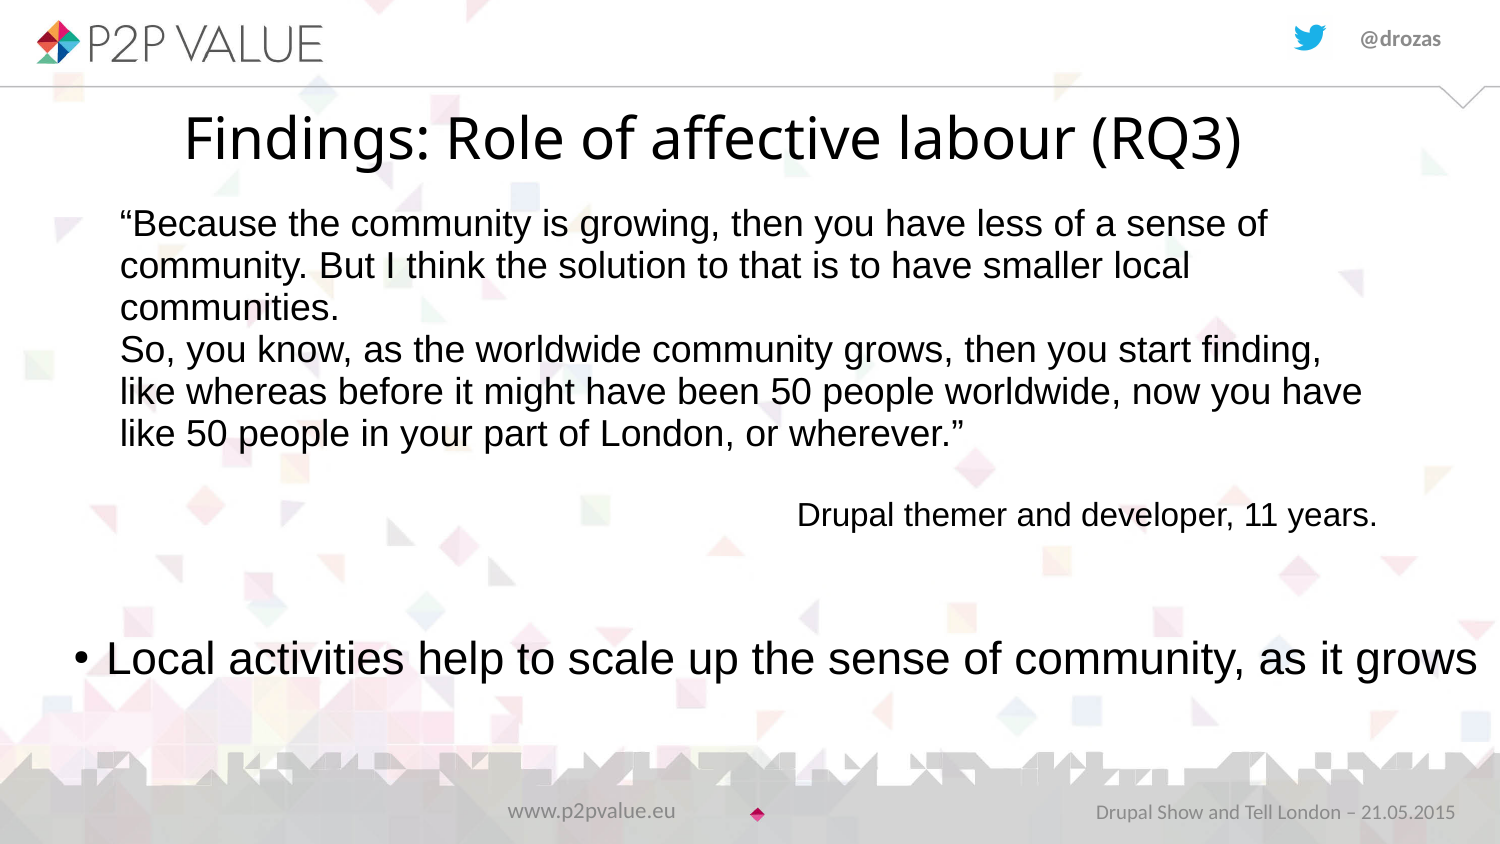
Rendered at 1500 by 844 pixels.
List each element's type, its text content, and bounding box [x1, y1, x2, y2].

text_box “Because the community is growing, then you have less of a sense of community. But I think the solution to that is to have smaller local communities. So, you know, as the worldwide community grows, then you start finding, like whereas before it might have been 50 people worldwide, now you have like 50 people in your part of London, or wherever.” Drupal themer and developer, 11 years. [105, 195, 1394, 600]
text_box Drupal Show and Tell London – 21.05.2015 [777, 788, 1470, 834]
text_box www.p2pvalue.eu [501, 789, 720, 829]
text_box Local activities help to scale up the sense of community, as it grows [60, 600, 1500, 766]
picture [0, 0, 1500, 844]
text_box @drozas [1333, 15, 1455, 60]
title Findings: Role of affective labour (RQ3) [60, 92, 1366, 181]
